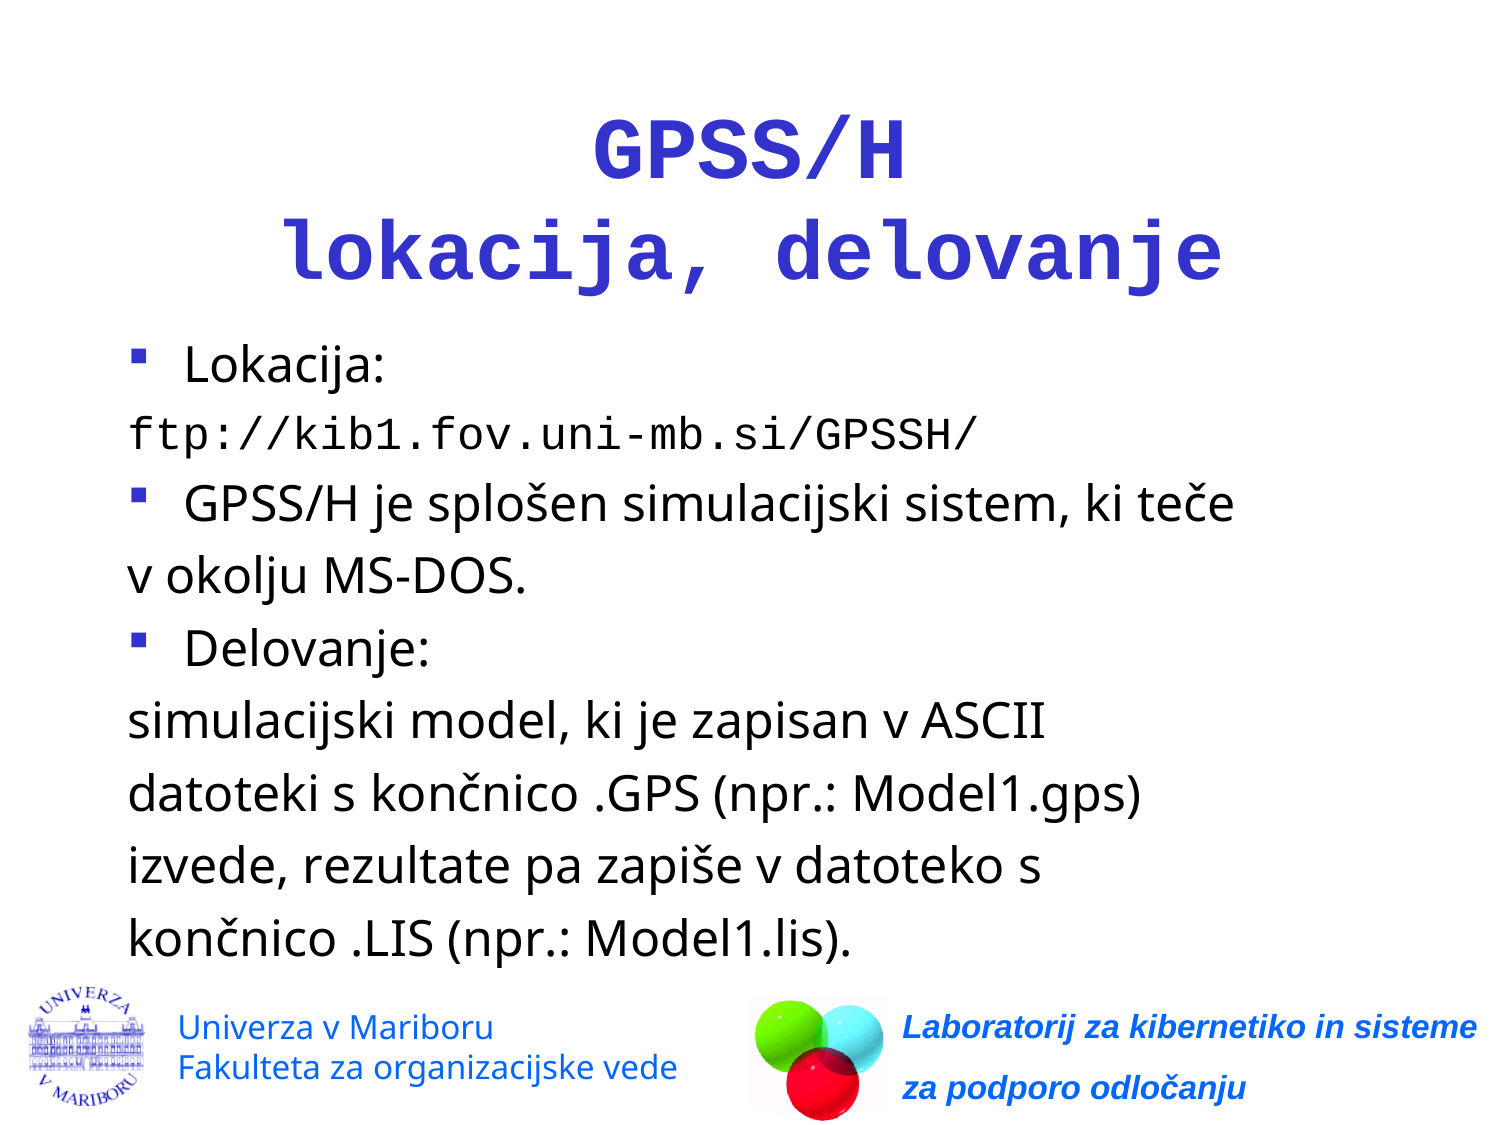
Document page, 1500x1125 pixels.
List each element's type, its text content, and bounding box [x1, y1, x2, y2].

list Lokacija: ftp://kib1.fov.uni-mb.si/GPSSH/ GPSS/H je splošen simulacijski sistem, ki teče v okolju MS-DOS. Delovanje: simulacijski model, ki je zapisan v ASCII datoteki s končnico .GPS (npr.: Model1.gps) izvede, rezultate pa zapiše v datoteko s končnico .LIS (npr.: Model1.lis). [112, 324, 1388, 1001]
chart [750, 998, 888, 1123]
title GPSS/H lokacija, delovanje [112, 83, 1388, 304]
text_box Laboratorij za kibernetiko in sisteme za podporo odločanju [887, 997, 1500, 1114]
picture [24, 983, 148, 1109]
text_box Univerza v Mariboru Fakulteta za organizacijske vede [162, 989, 763, 1103]
